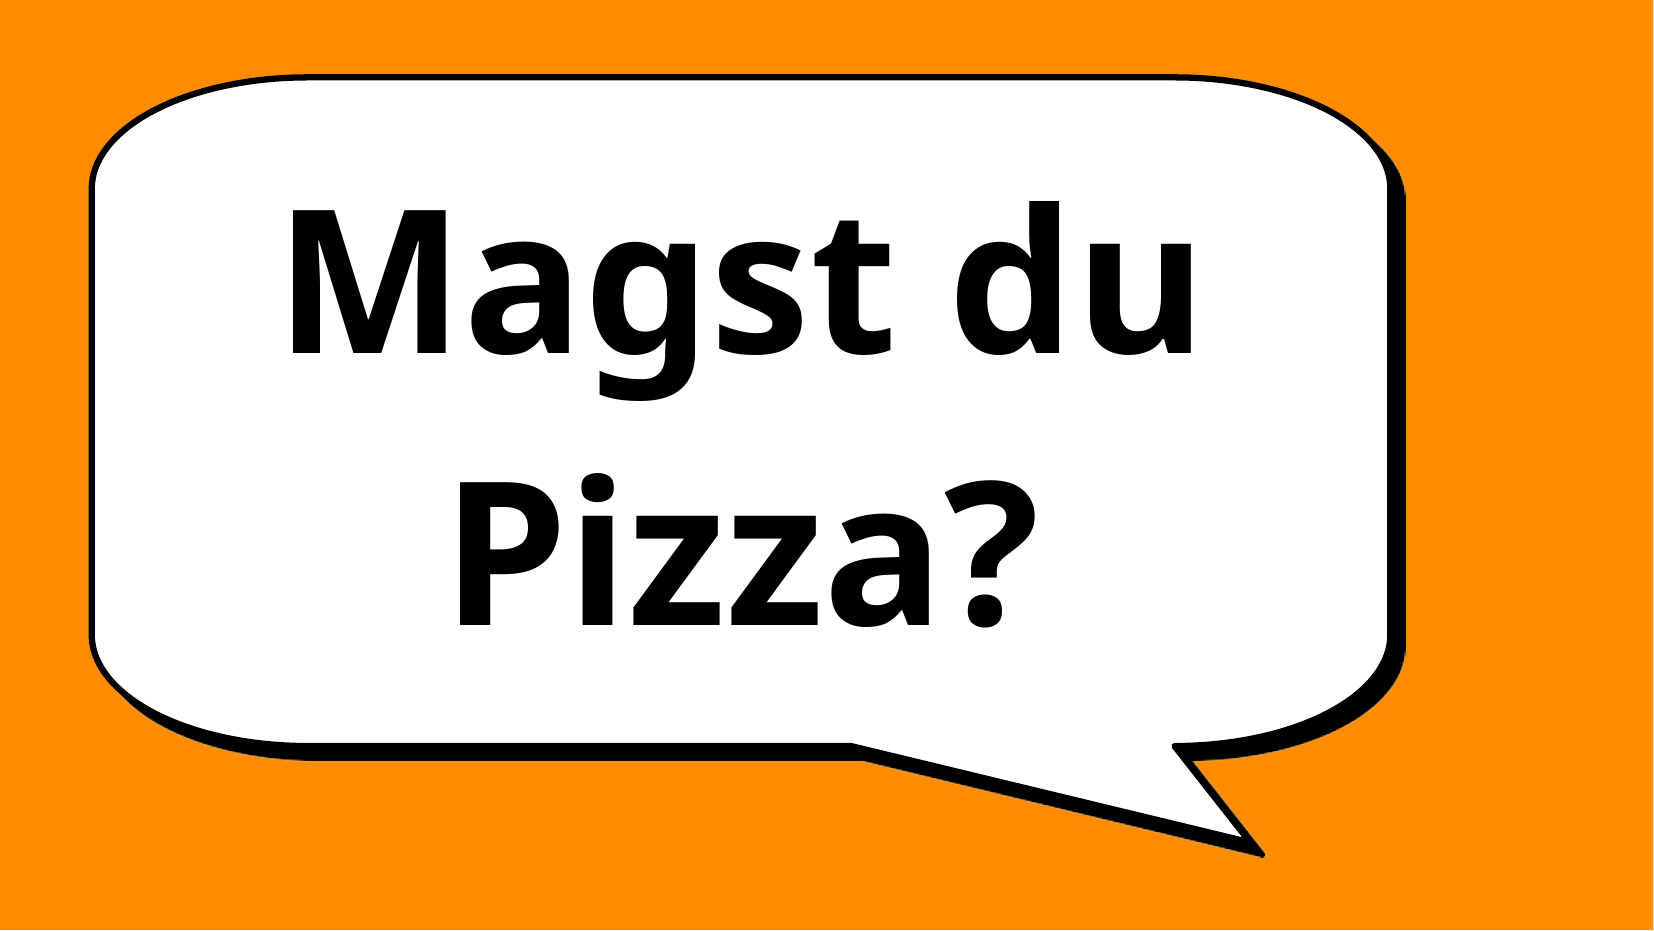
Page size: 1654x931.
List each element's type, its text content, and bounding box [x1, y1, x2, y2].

text_box Magst du Pizza? [91, 77, 1391, 843]
